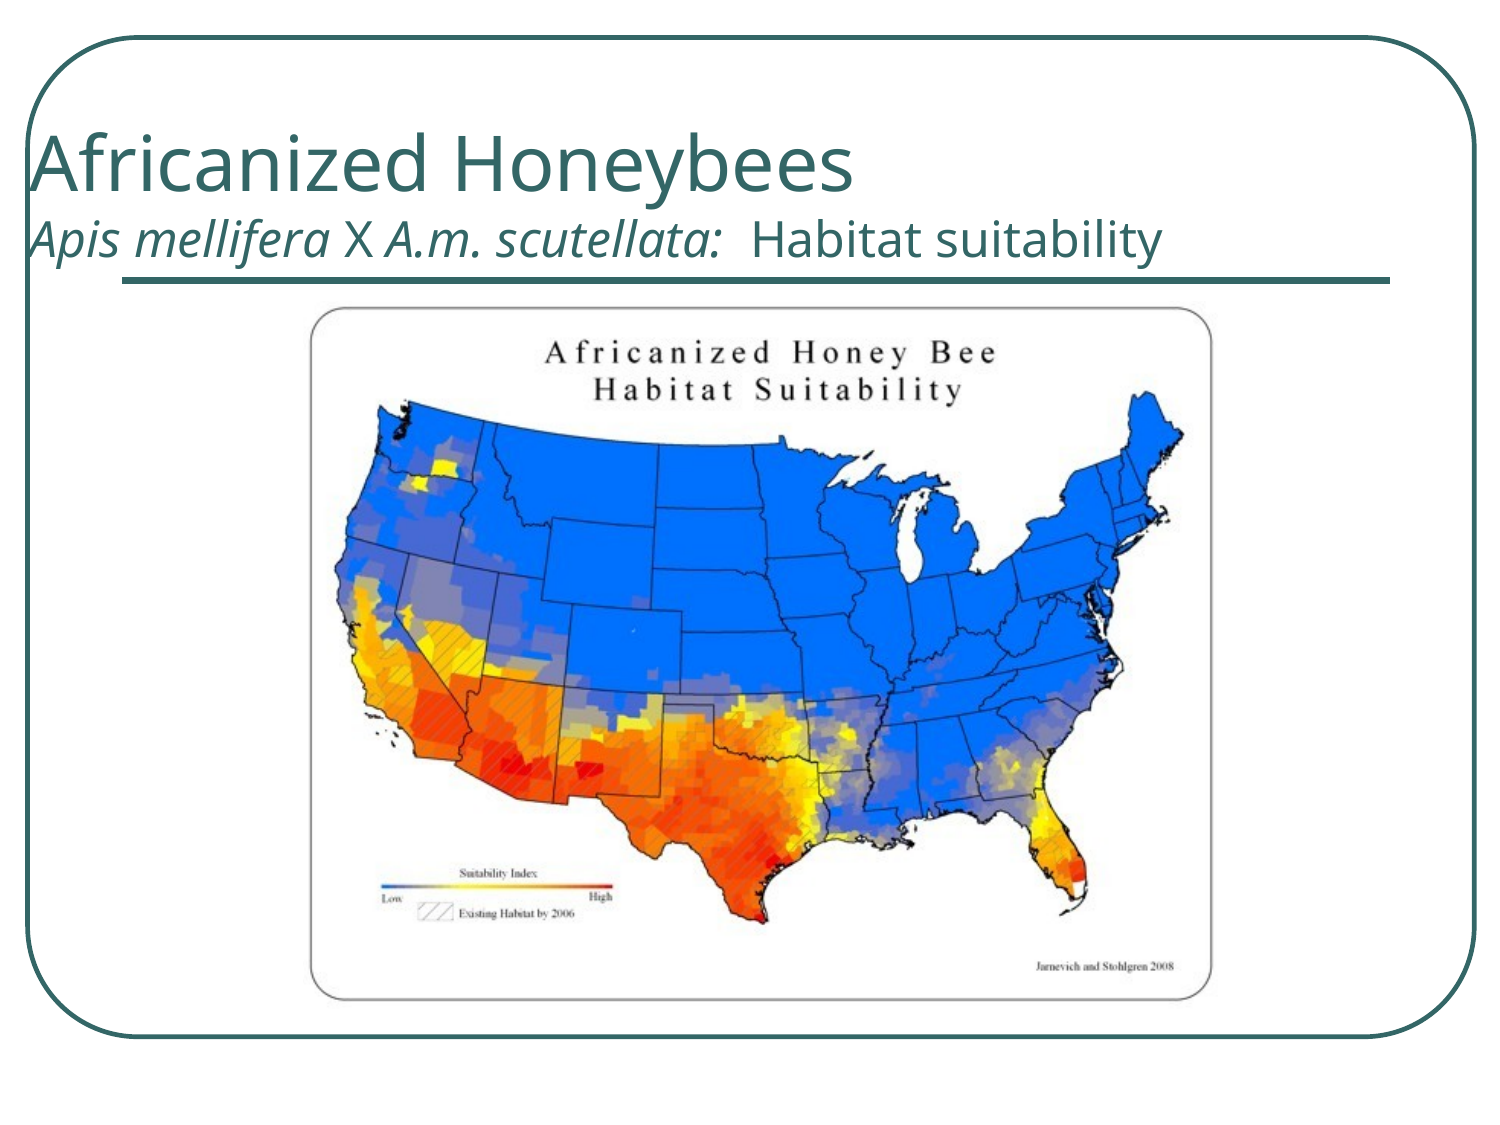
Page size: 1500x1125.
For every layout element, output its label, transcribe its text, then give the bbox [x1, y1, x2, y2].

picture [303, 301, 1218, 1009]
title Africanized Honeybees Apis mellifera X A.m. scutellata: Habitat suitability [15, 87, 1486, 275]
